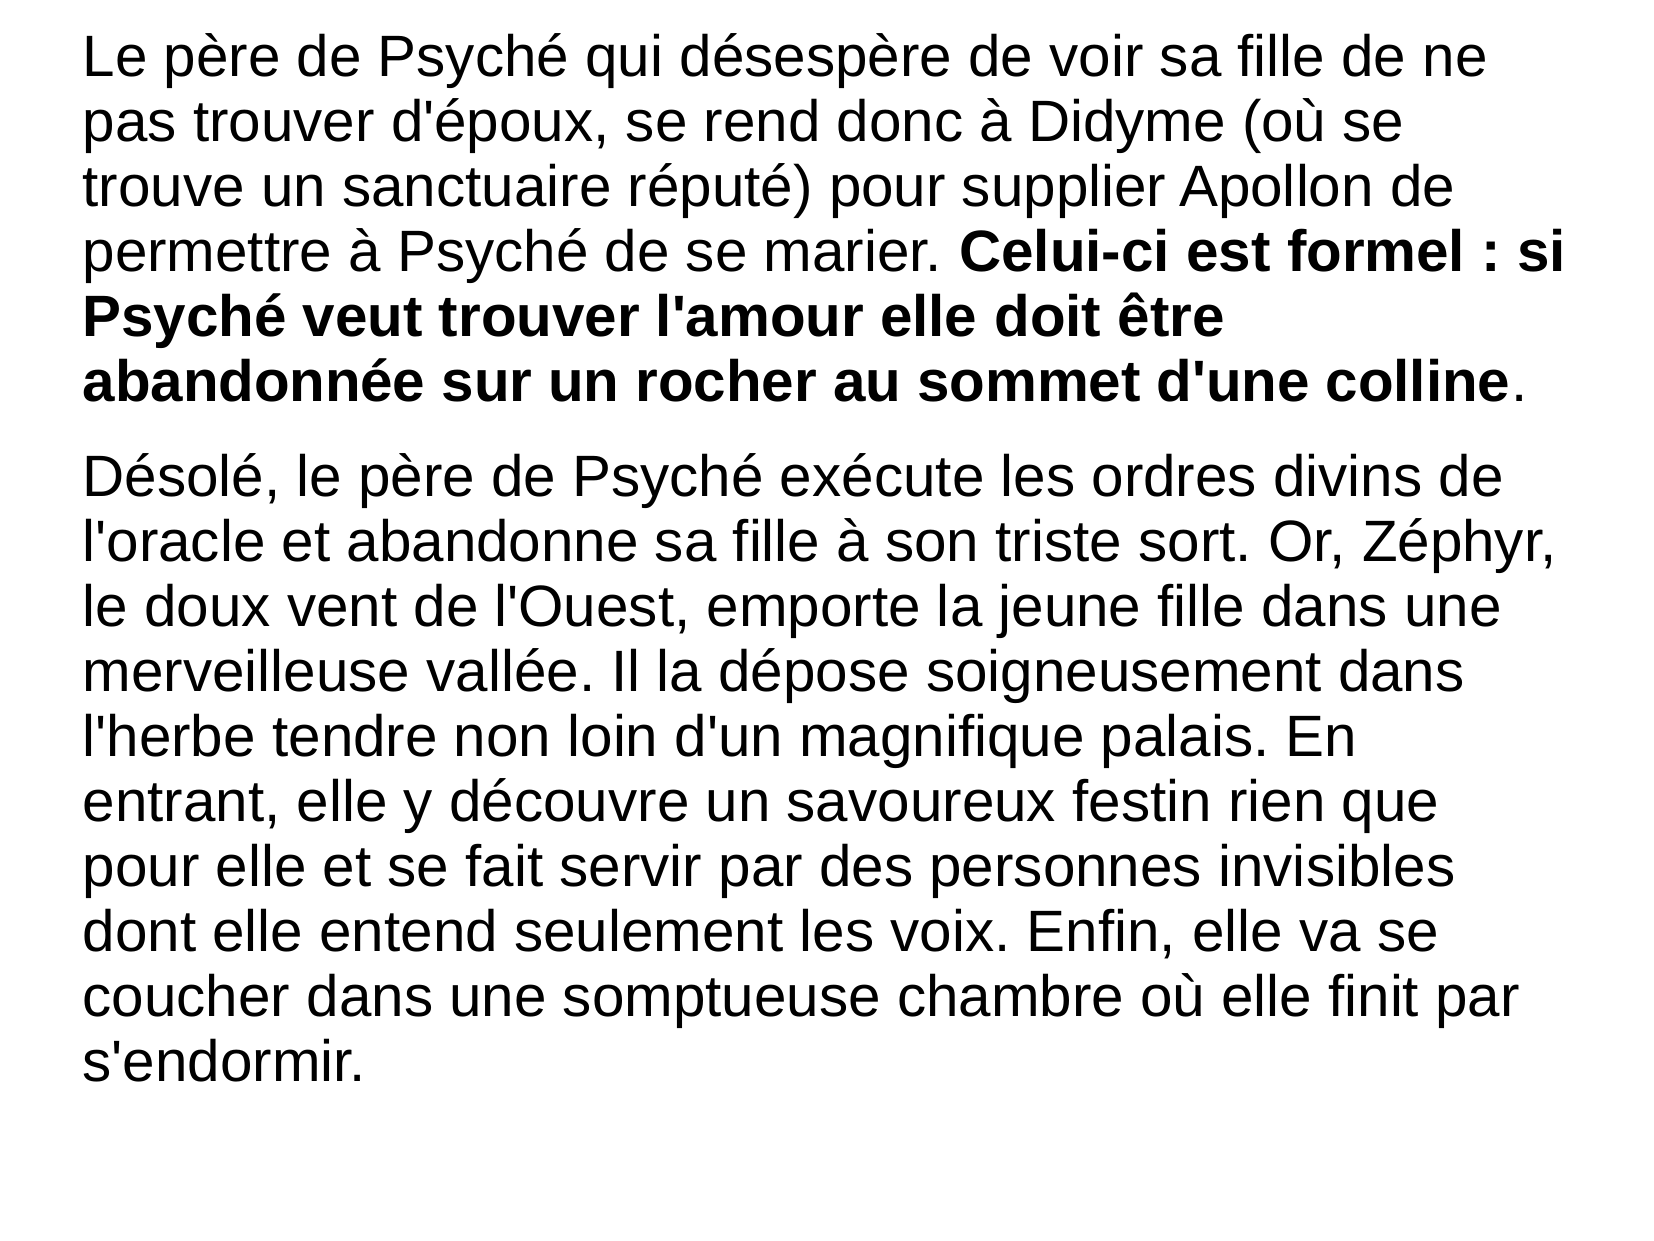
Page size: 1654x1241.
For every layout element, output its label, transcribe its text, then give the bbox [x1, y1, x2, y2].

list Le père de Psyché qui désespère de voir sa fille de ne pas trouver d'époux, se rend donc à Didyme (où se trouve un sanctuaire réputé) pour supplier Apollon de permettre à Psyché de se marier. Celui-ci est formel : si Psyché veut trouver l'amour elle doit être abandonnée sur un rocher au sommet d'une colline. Désolé, le père de Psyché exécute les ordres divins de l'oracle et abandonne sa fille à son triste sort. Or, Zéphyr, le doux vent de l'Ouest, emporte la jeune fille dans une merveilleuse vallée. Il la dépose soigneusement dans l'herbe tendre non loin d'un magnifique palais. En entrant, elle y découvre un savoureux festin rien que pour elle et se fait servir par des personnes invisibles dont elle entend seulement les voix. Enfin, elle va se coucher dans une somptueuse chambre où elle finit par s'endormir. [82, 23, 1571, 1140]
